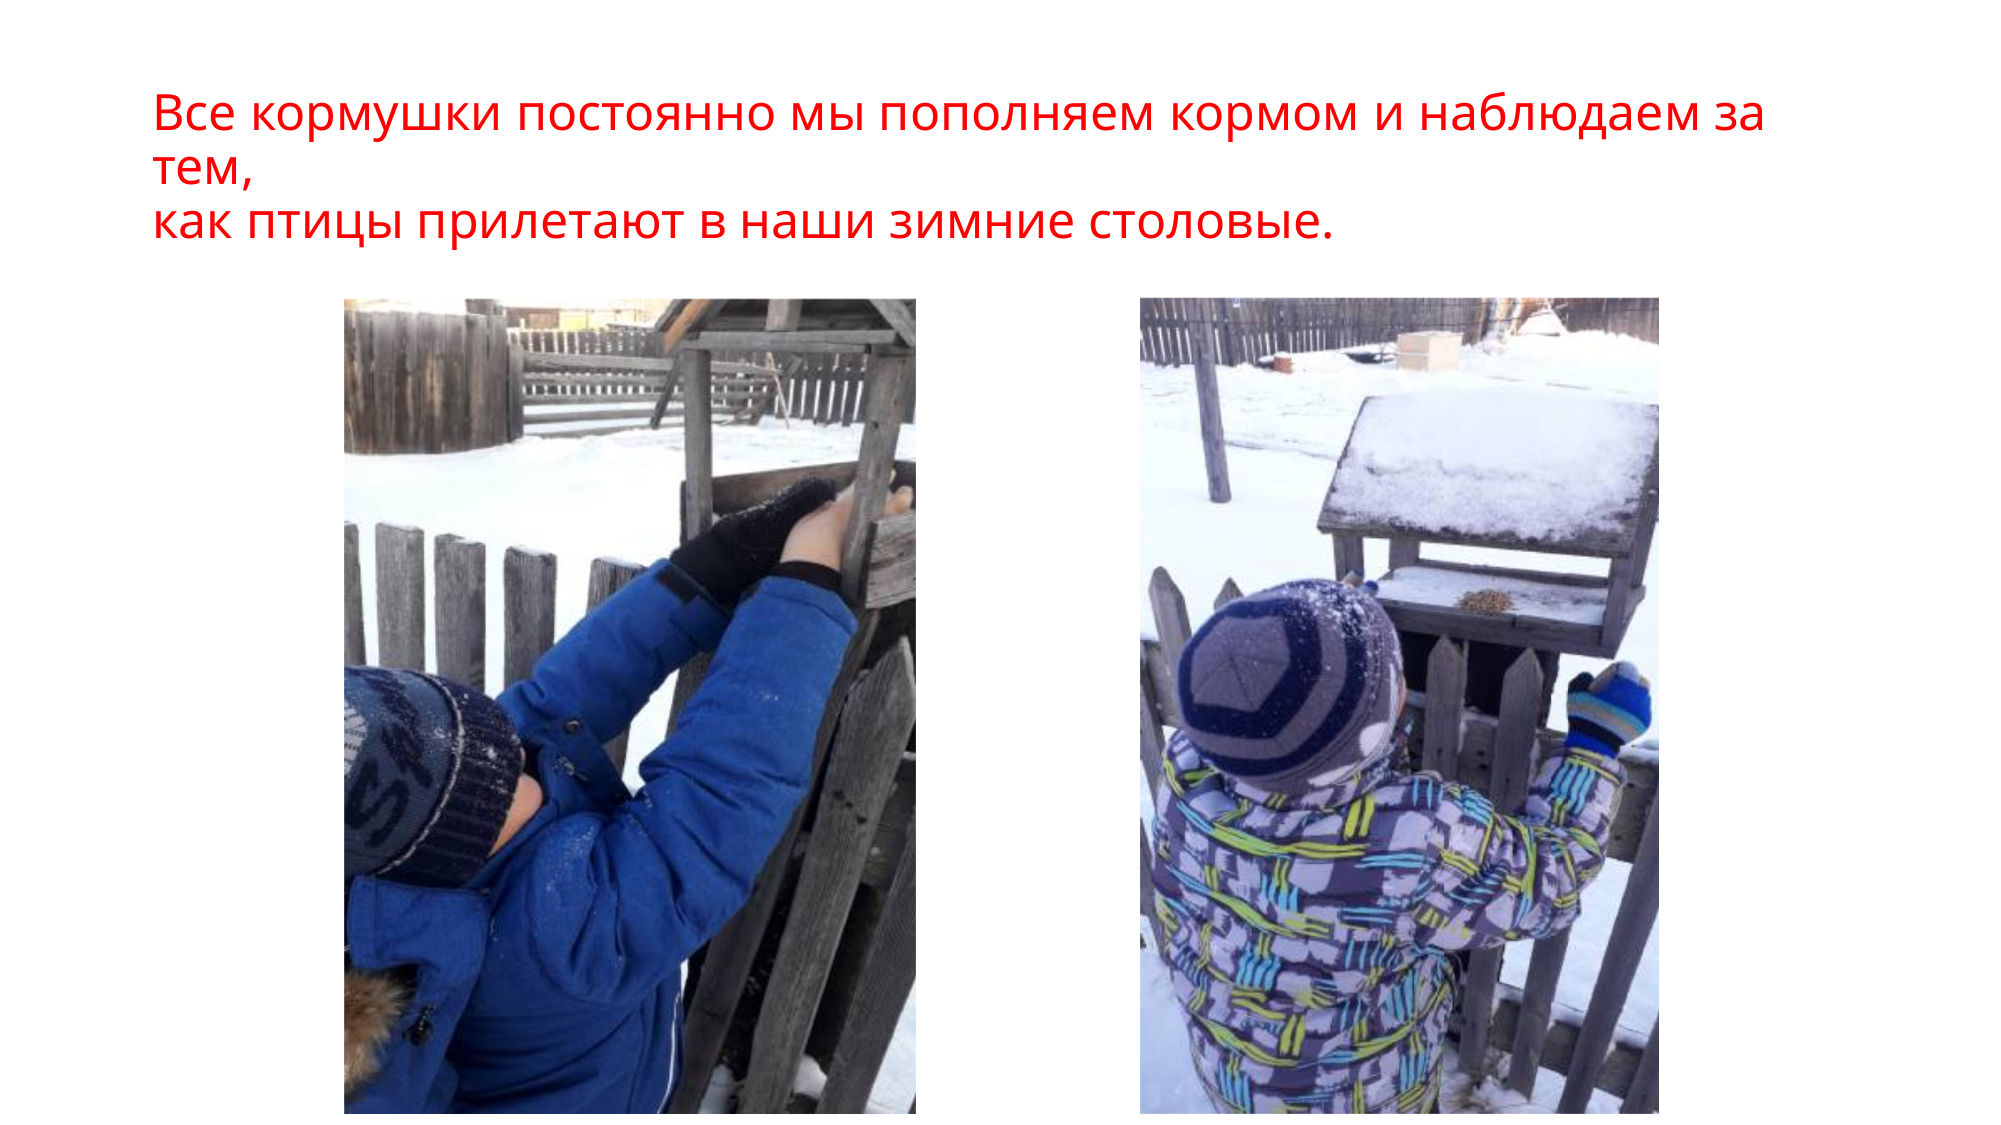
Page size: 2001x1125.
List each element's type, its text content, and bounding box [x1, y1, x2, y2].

title Все кормушки постоянно мы пополняем кормом и наблюдаем за тем, как птицы прилетают в наши зимние столовые. [137, 59, 1863, 278]
picture [1139, 297, 1659, 1114]
picture [343, 298, 916, 1114]
